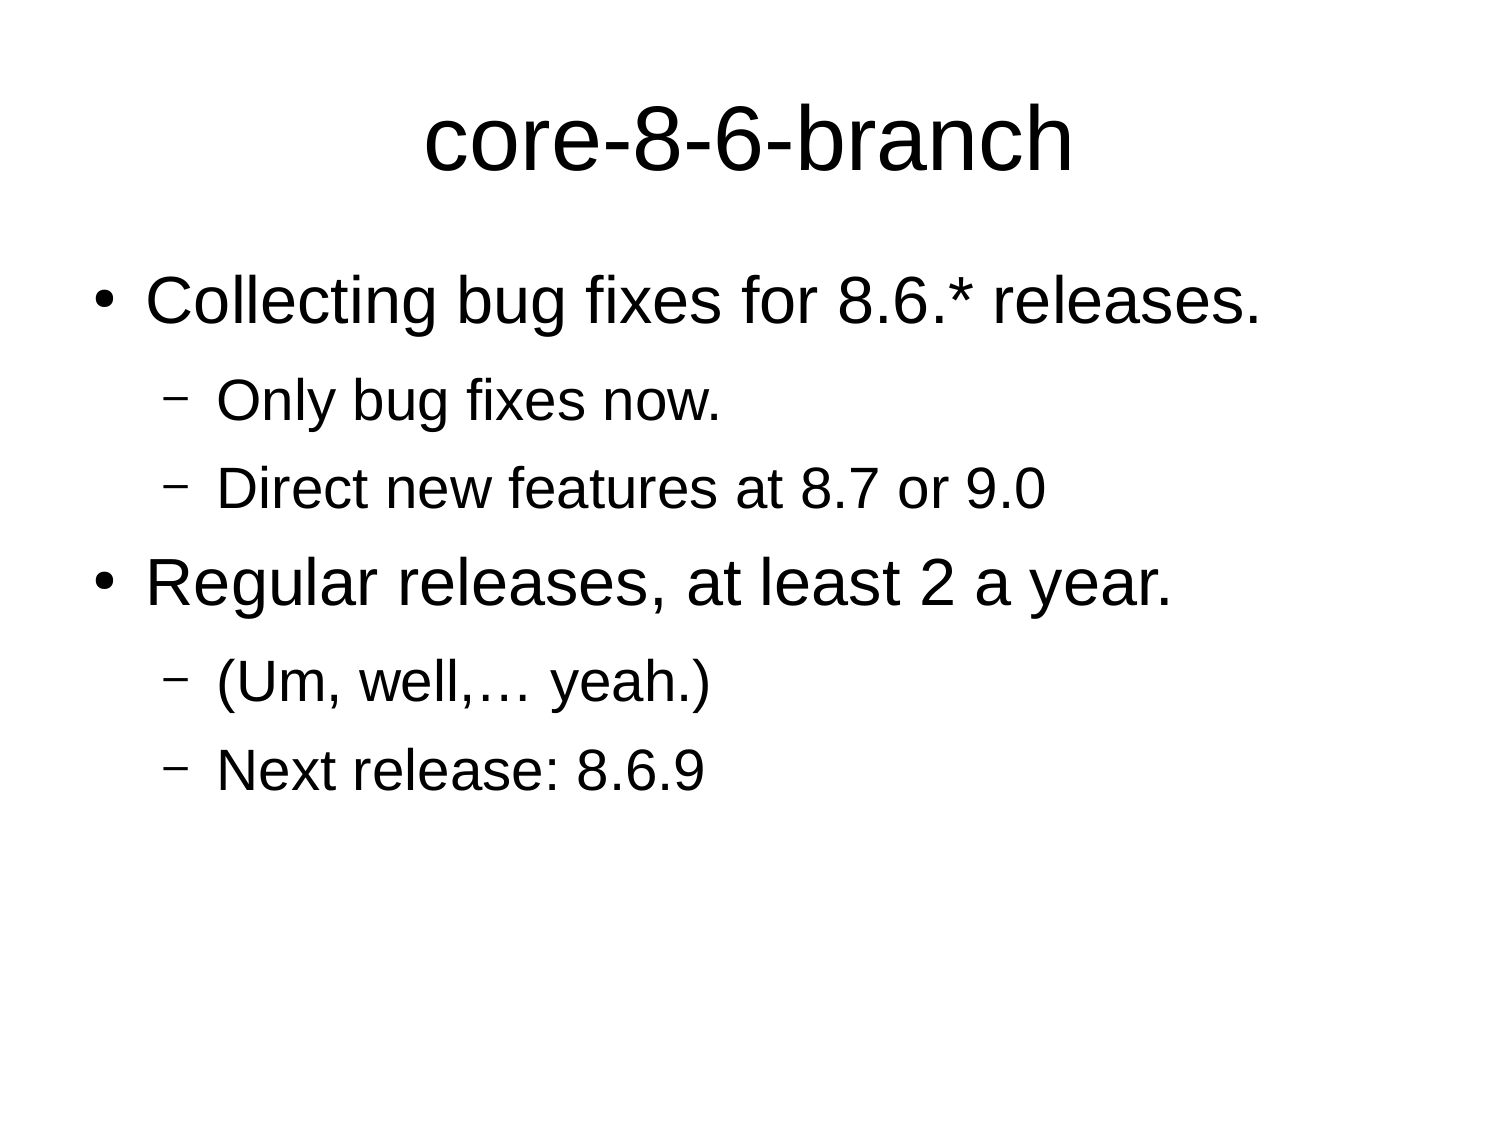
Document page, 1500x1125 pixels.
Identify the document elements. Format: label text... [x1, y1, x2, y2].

list Collecting bug fixes for 8.6.* releases. Only bug fixes now. Direct new features at 8.7 or 9.0 Regular releases, at least 2 a year. (Um, well,… yeah.) Next release: 8.6.9 [75, 263, 1425, 916]
title core-8-6-branch [75, 44, 1425, 233]
